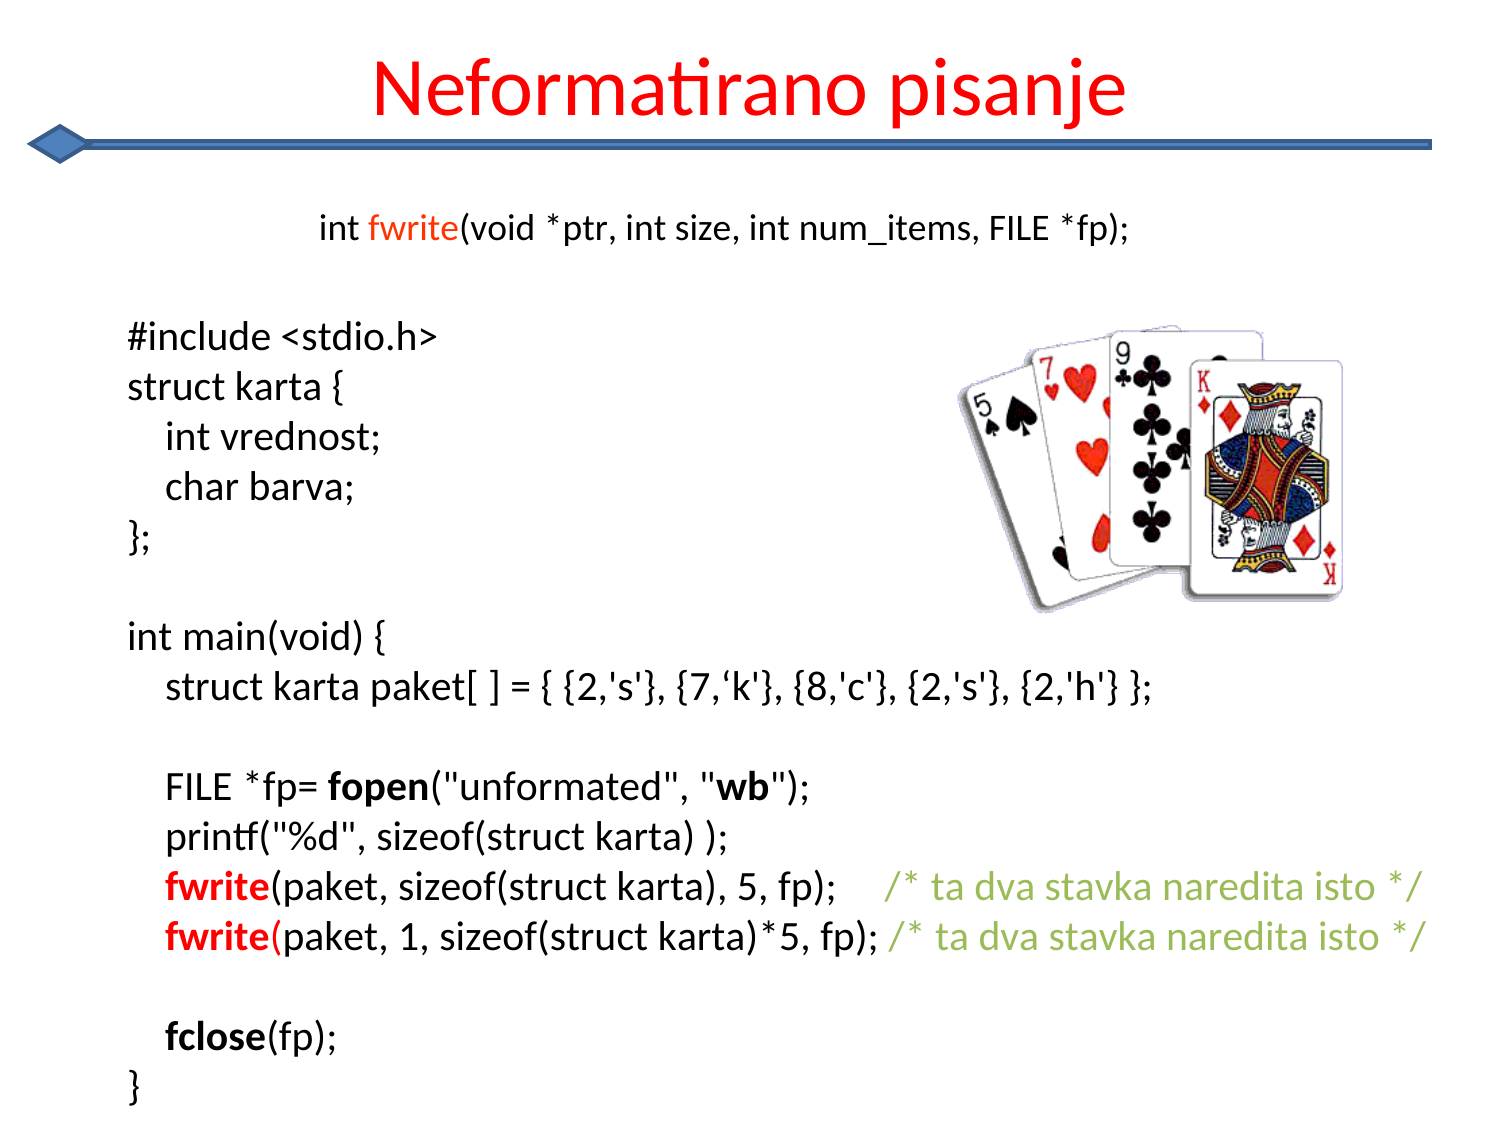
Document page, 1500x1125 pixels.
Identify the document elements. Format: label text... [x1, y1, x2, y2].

picture [950, 312, 1351, 615]
text_box [76, 184, 1447, 1094]
title Neformatirano pisanje [75, 23, 1426, 141]
text_box #include <stdio.h> struct karta { int vrednost; char barva; }; int main(void) { struct karta paket[ ] = { {2,'s'}, {7,‘k'}, {8,'c'}, {2,'s'}, {2,'h'} }; FILE *fp= fopen("unformated", "wb"); printf("%d", sizeof(struct karta) ); fwrite(paket, sizeof(struct karta), 5, fp); /* ta dva stavka naredita isto */ fwrite(paket, 1, sizeof(struct karta)*5, fp); /* ta dva stavka naredita isto */ fclose(fp); } [112, 301, 1480, 1118]
text_box int fwrite(void *ptr, int size, int num_items, FILE *fp); [304, 195, 1145, 256]
